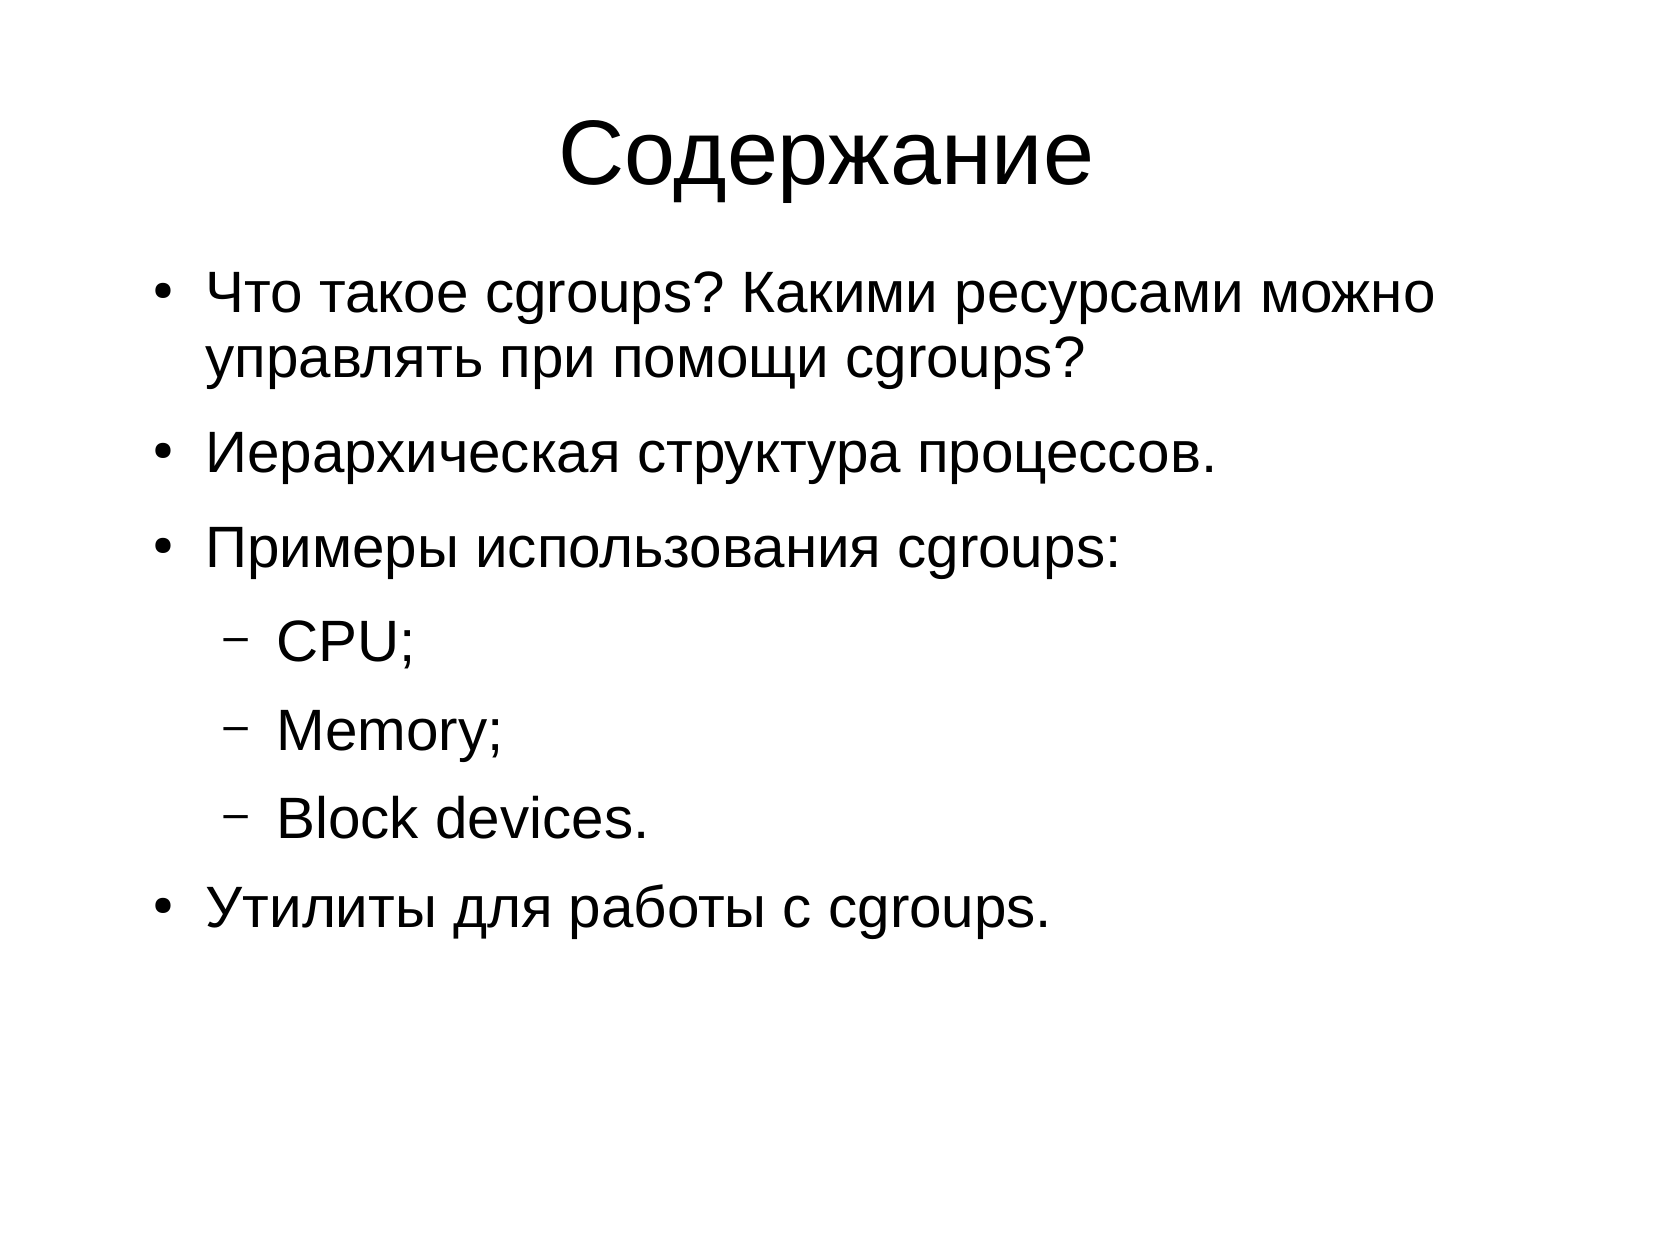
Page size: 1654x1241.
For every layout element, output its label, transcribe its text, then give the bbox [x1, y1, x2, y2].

title Содержание [82, 49, 1571, 257]
list Что такое cgroups? Какими ресурсами можно управлять при помощи сgroups? Иерархическая структура процессов. Примеры использования cgroups: CPU; Memory; Block devices. Утилиты для работы с cgroups. [135, 260, 1591, 1171]
